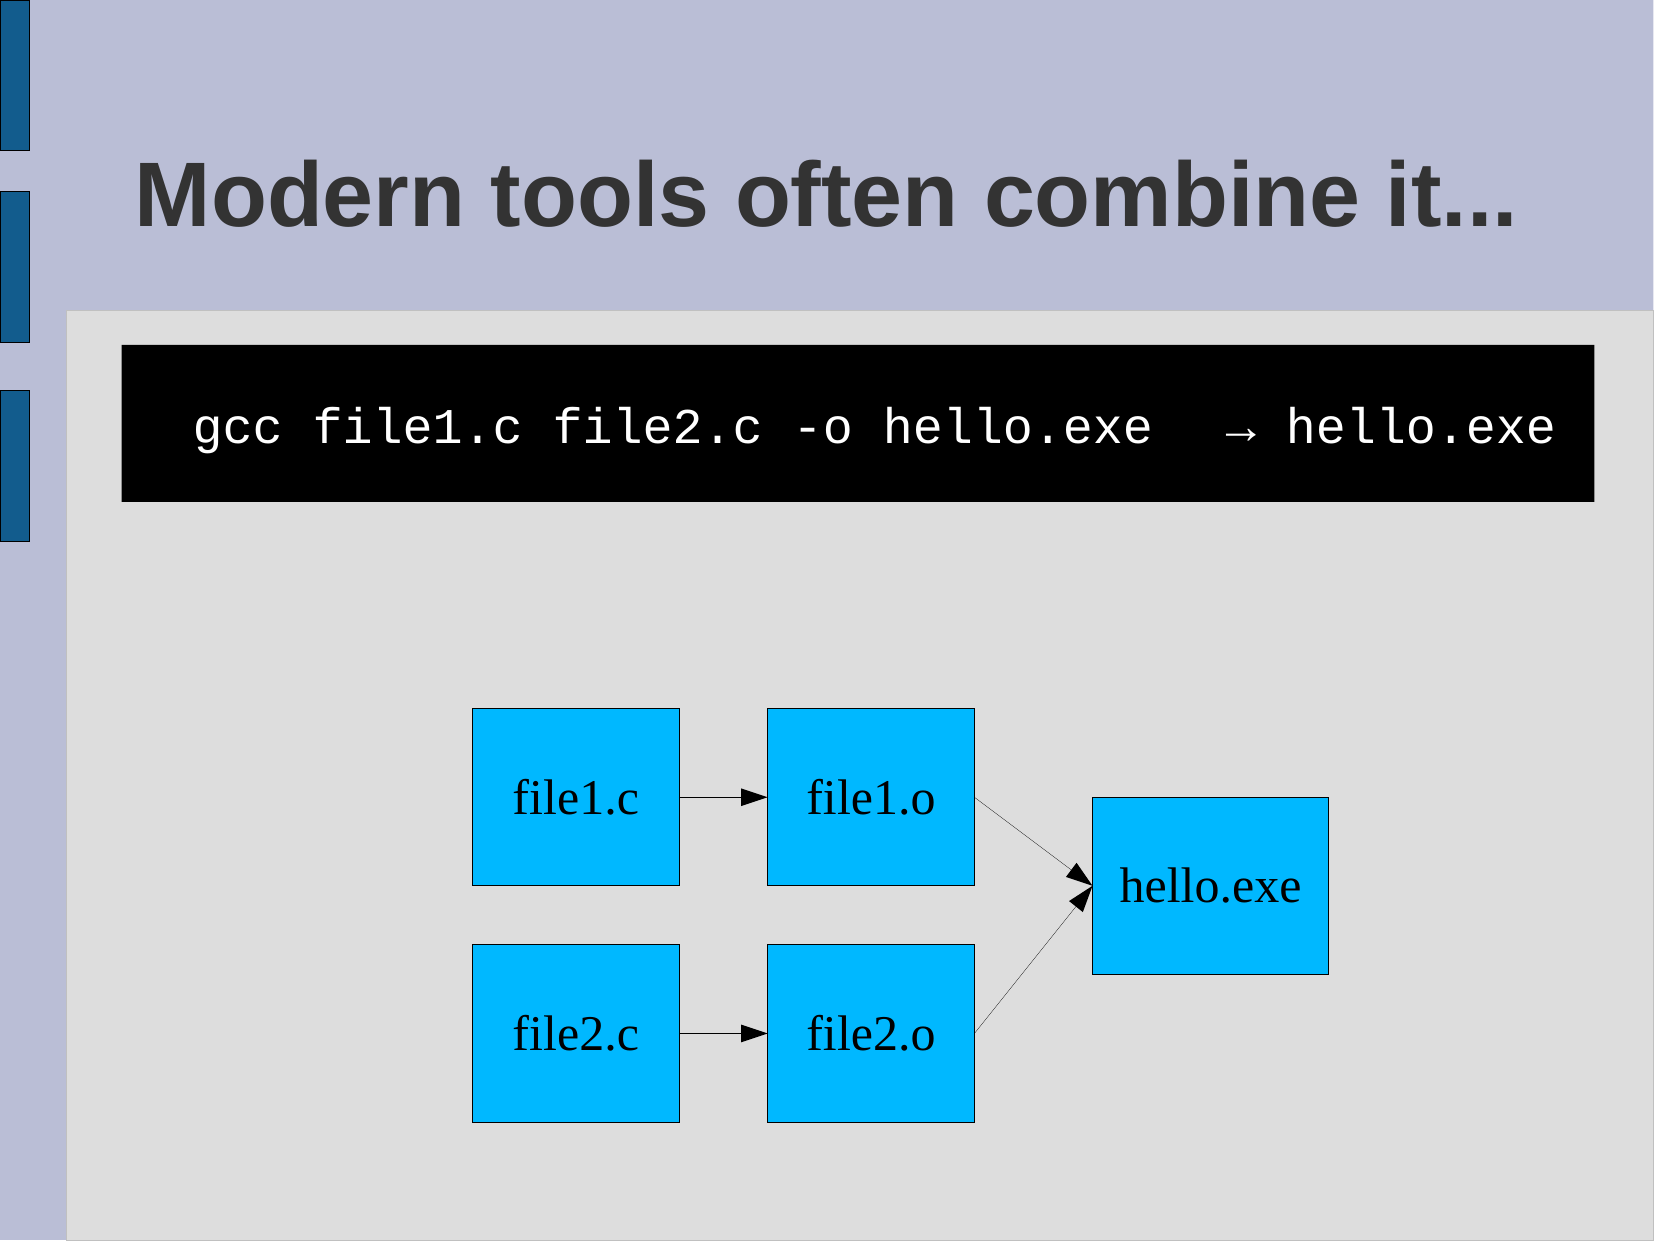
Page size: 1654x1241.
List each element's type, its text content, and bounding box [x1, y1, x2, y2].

text_box file1.c [472, 708, 680, 886]
text_box file1.o [767, 708, 975, 886]
text_box file2.c [472, 944, 680, 1123]
title Modern tools often combine it... [121, 91, 1534, 299]
text_box file2.o [767, 944, 975, 1123]
text_box hello.exe [1092, 797, 1329, 975]
list gcc file1.c file2.c -o hello.exe → hello.exe [121, 344, 1595, 502]
